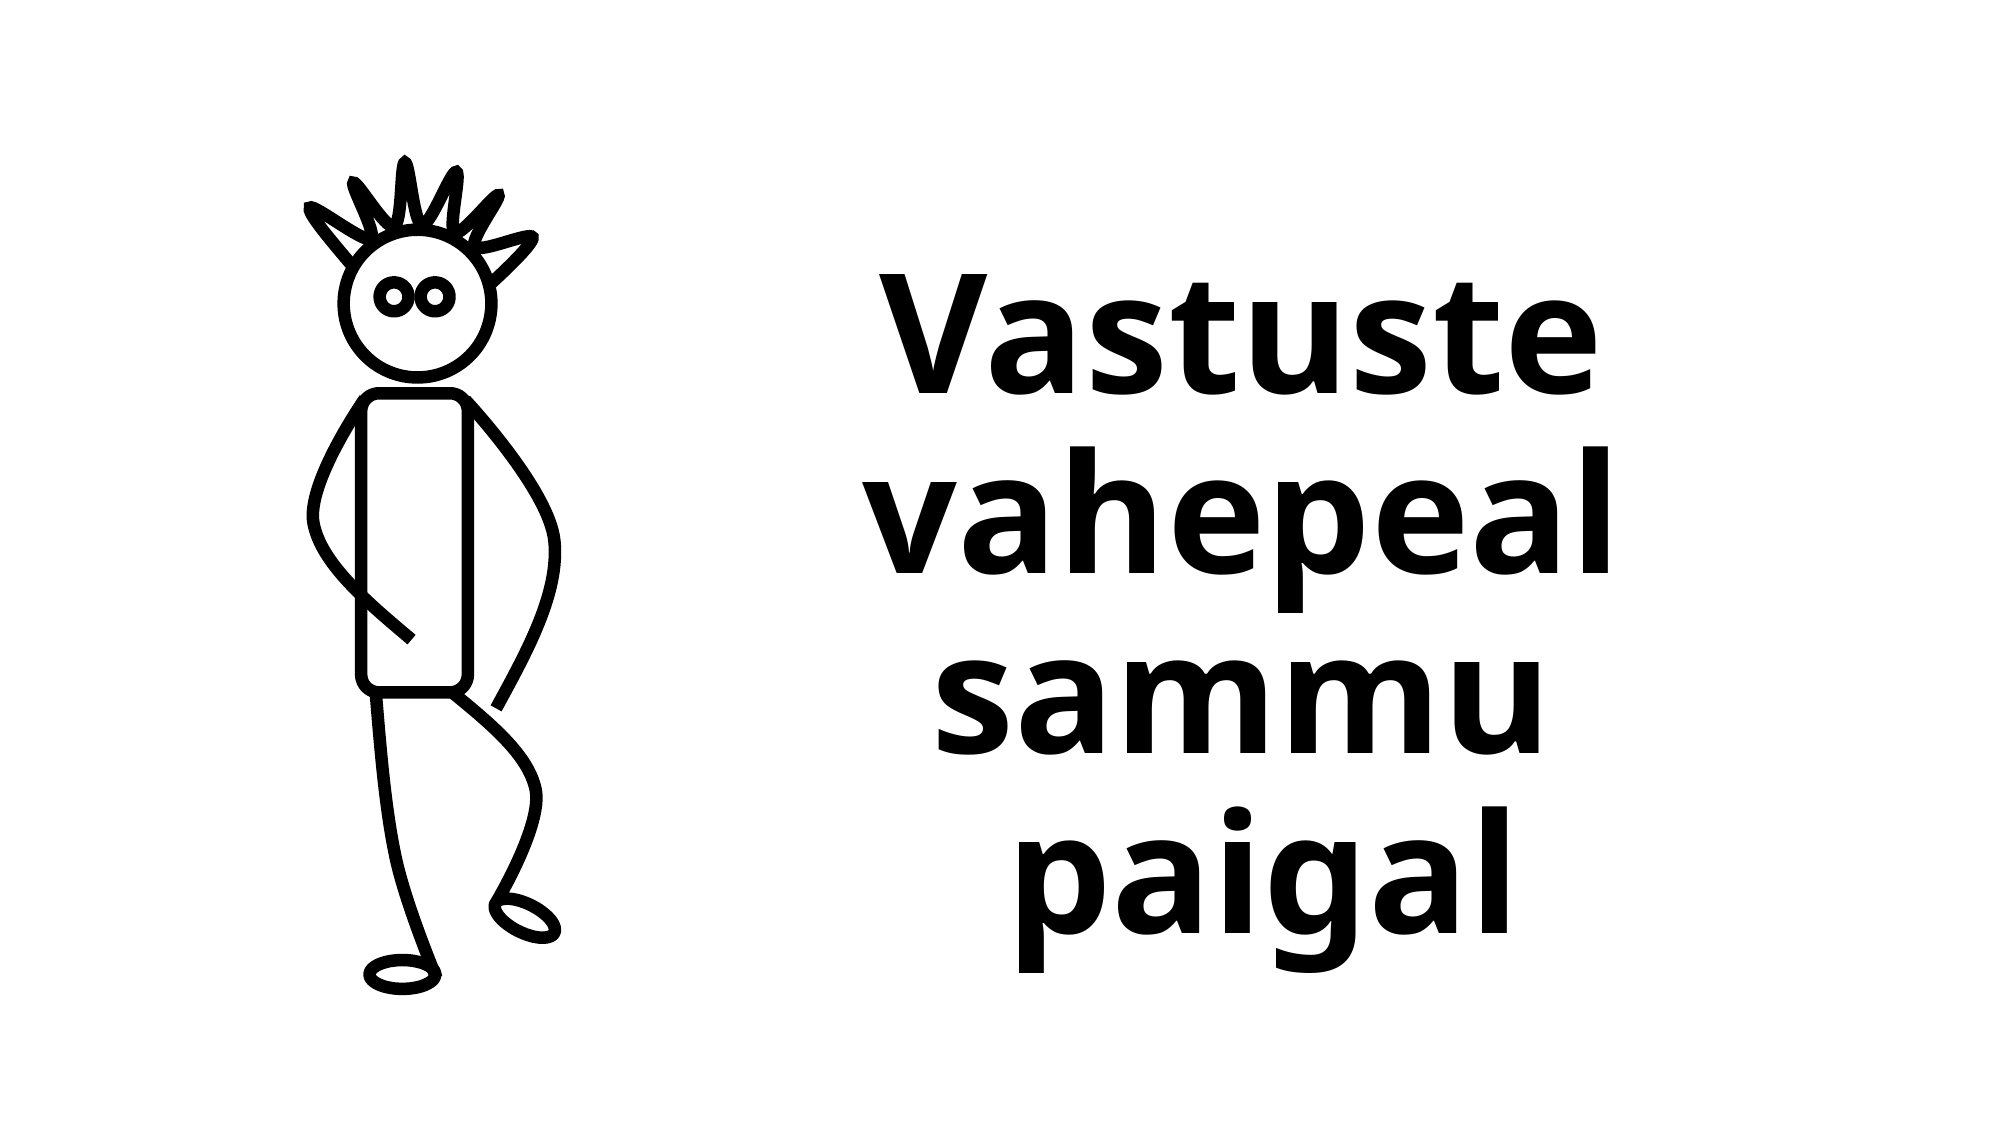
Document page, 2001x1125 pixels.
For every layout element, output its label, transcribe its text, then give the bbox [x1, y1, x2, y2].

title Vastuste vahepeal sammu paigal [557, 239, 1970, 912]
